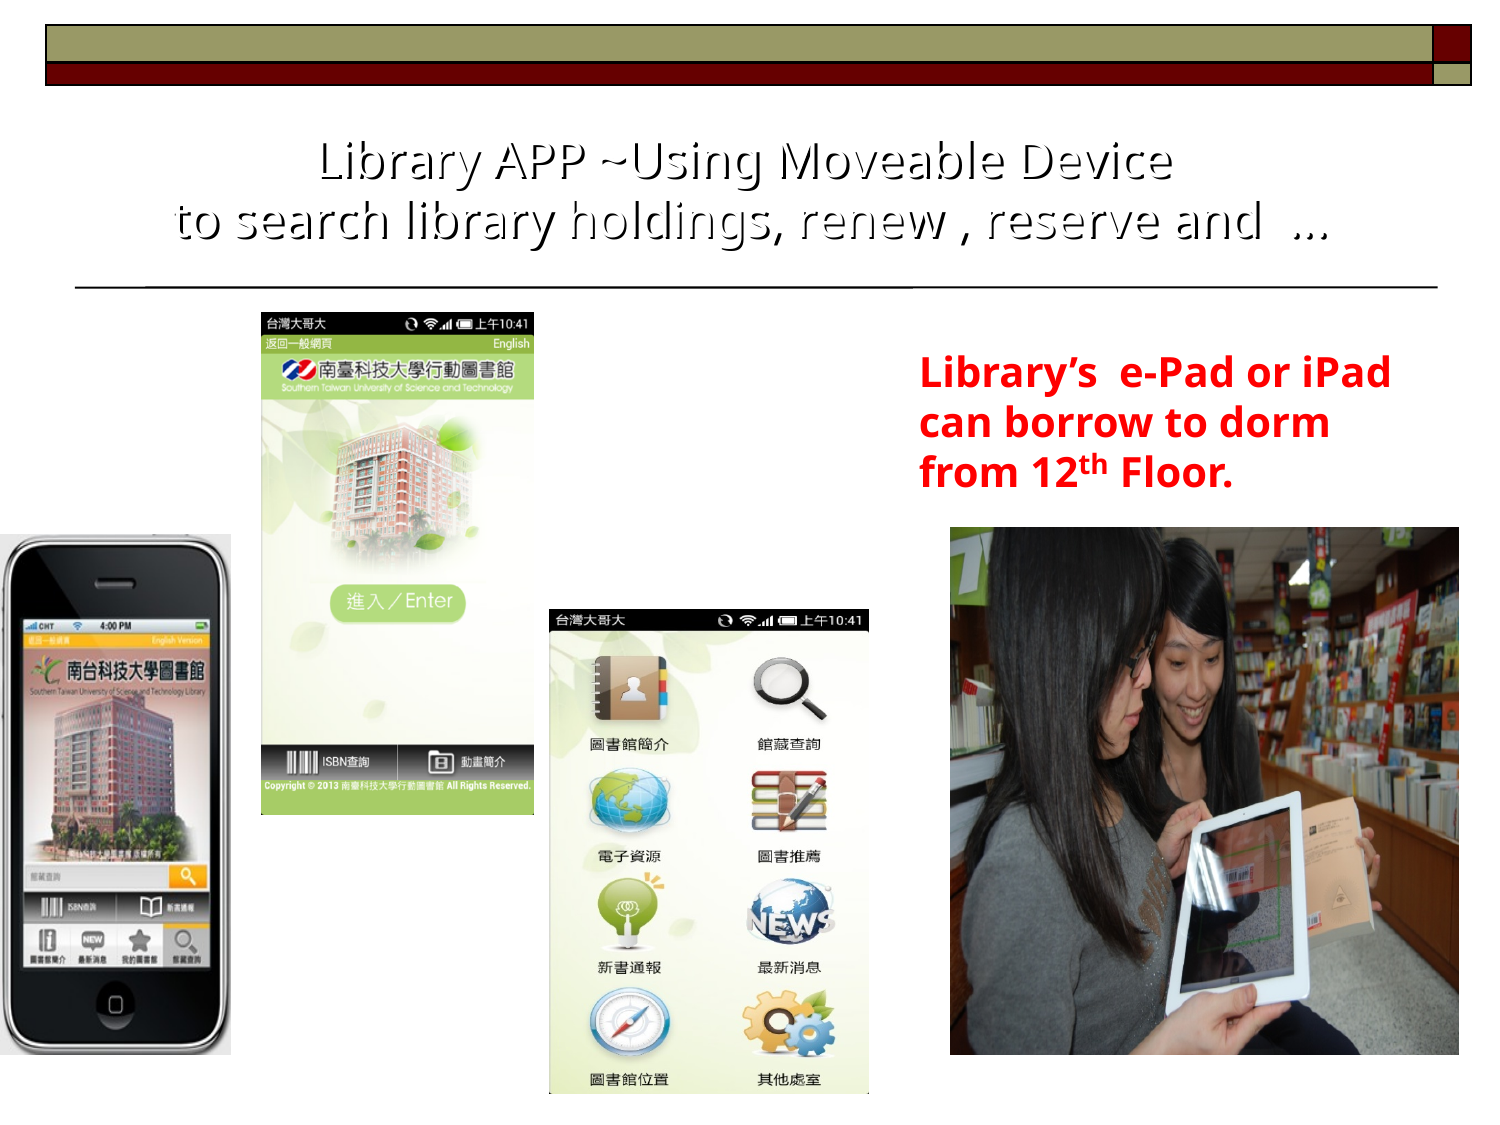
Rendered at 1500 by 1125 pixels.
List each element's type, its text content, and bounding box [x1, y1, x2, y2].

title Library APP ~Using Moveable Device to search library holdings, renew , reserve and ... [75, 87, 1426, 315]
picture [549, 609, 869, 1094]
picture [0, 534, 231, 1055]
picture [950, 527, 1459, 1055]
picture [261, 312, 534, 815]
text_box Library’s e-Pad or iPad can borrow to dorm from 12th Floor. [904, 338, 1468, 503]
